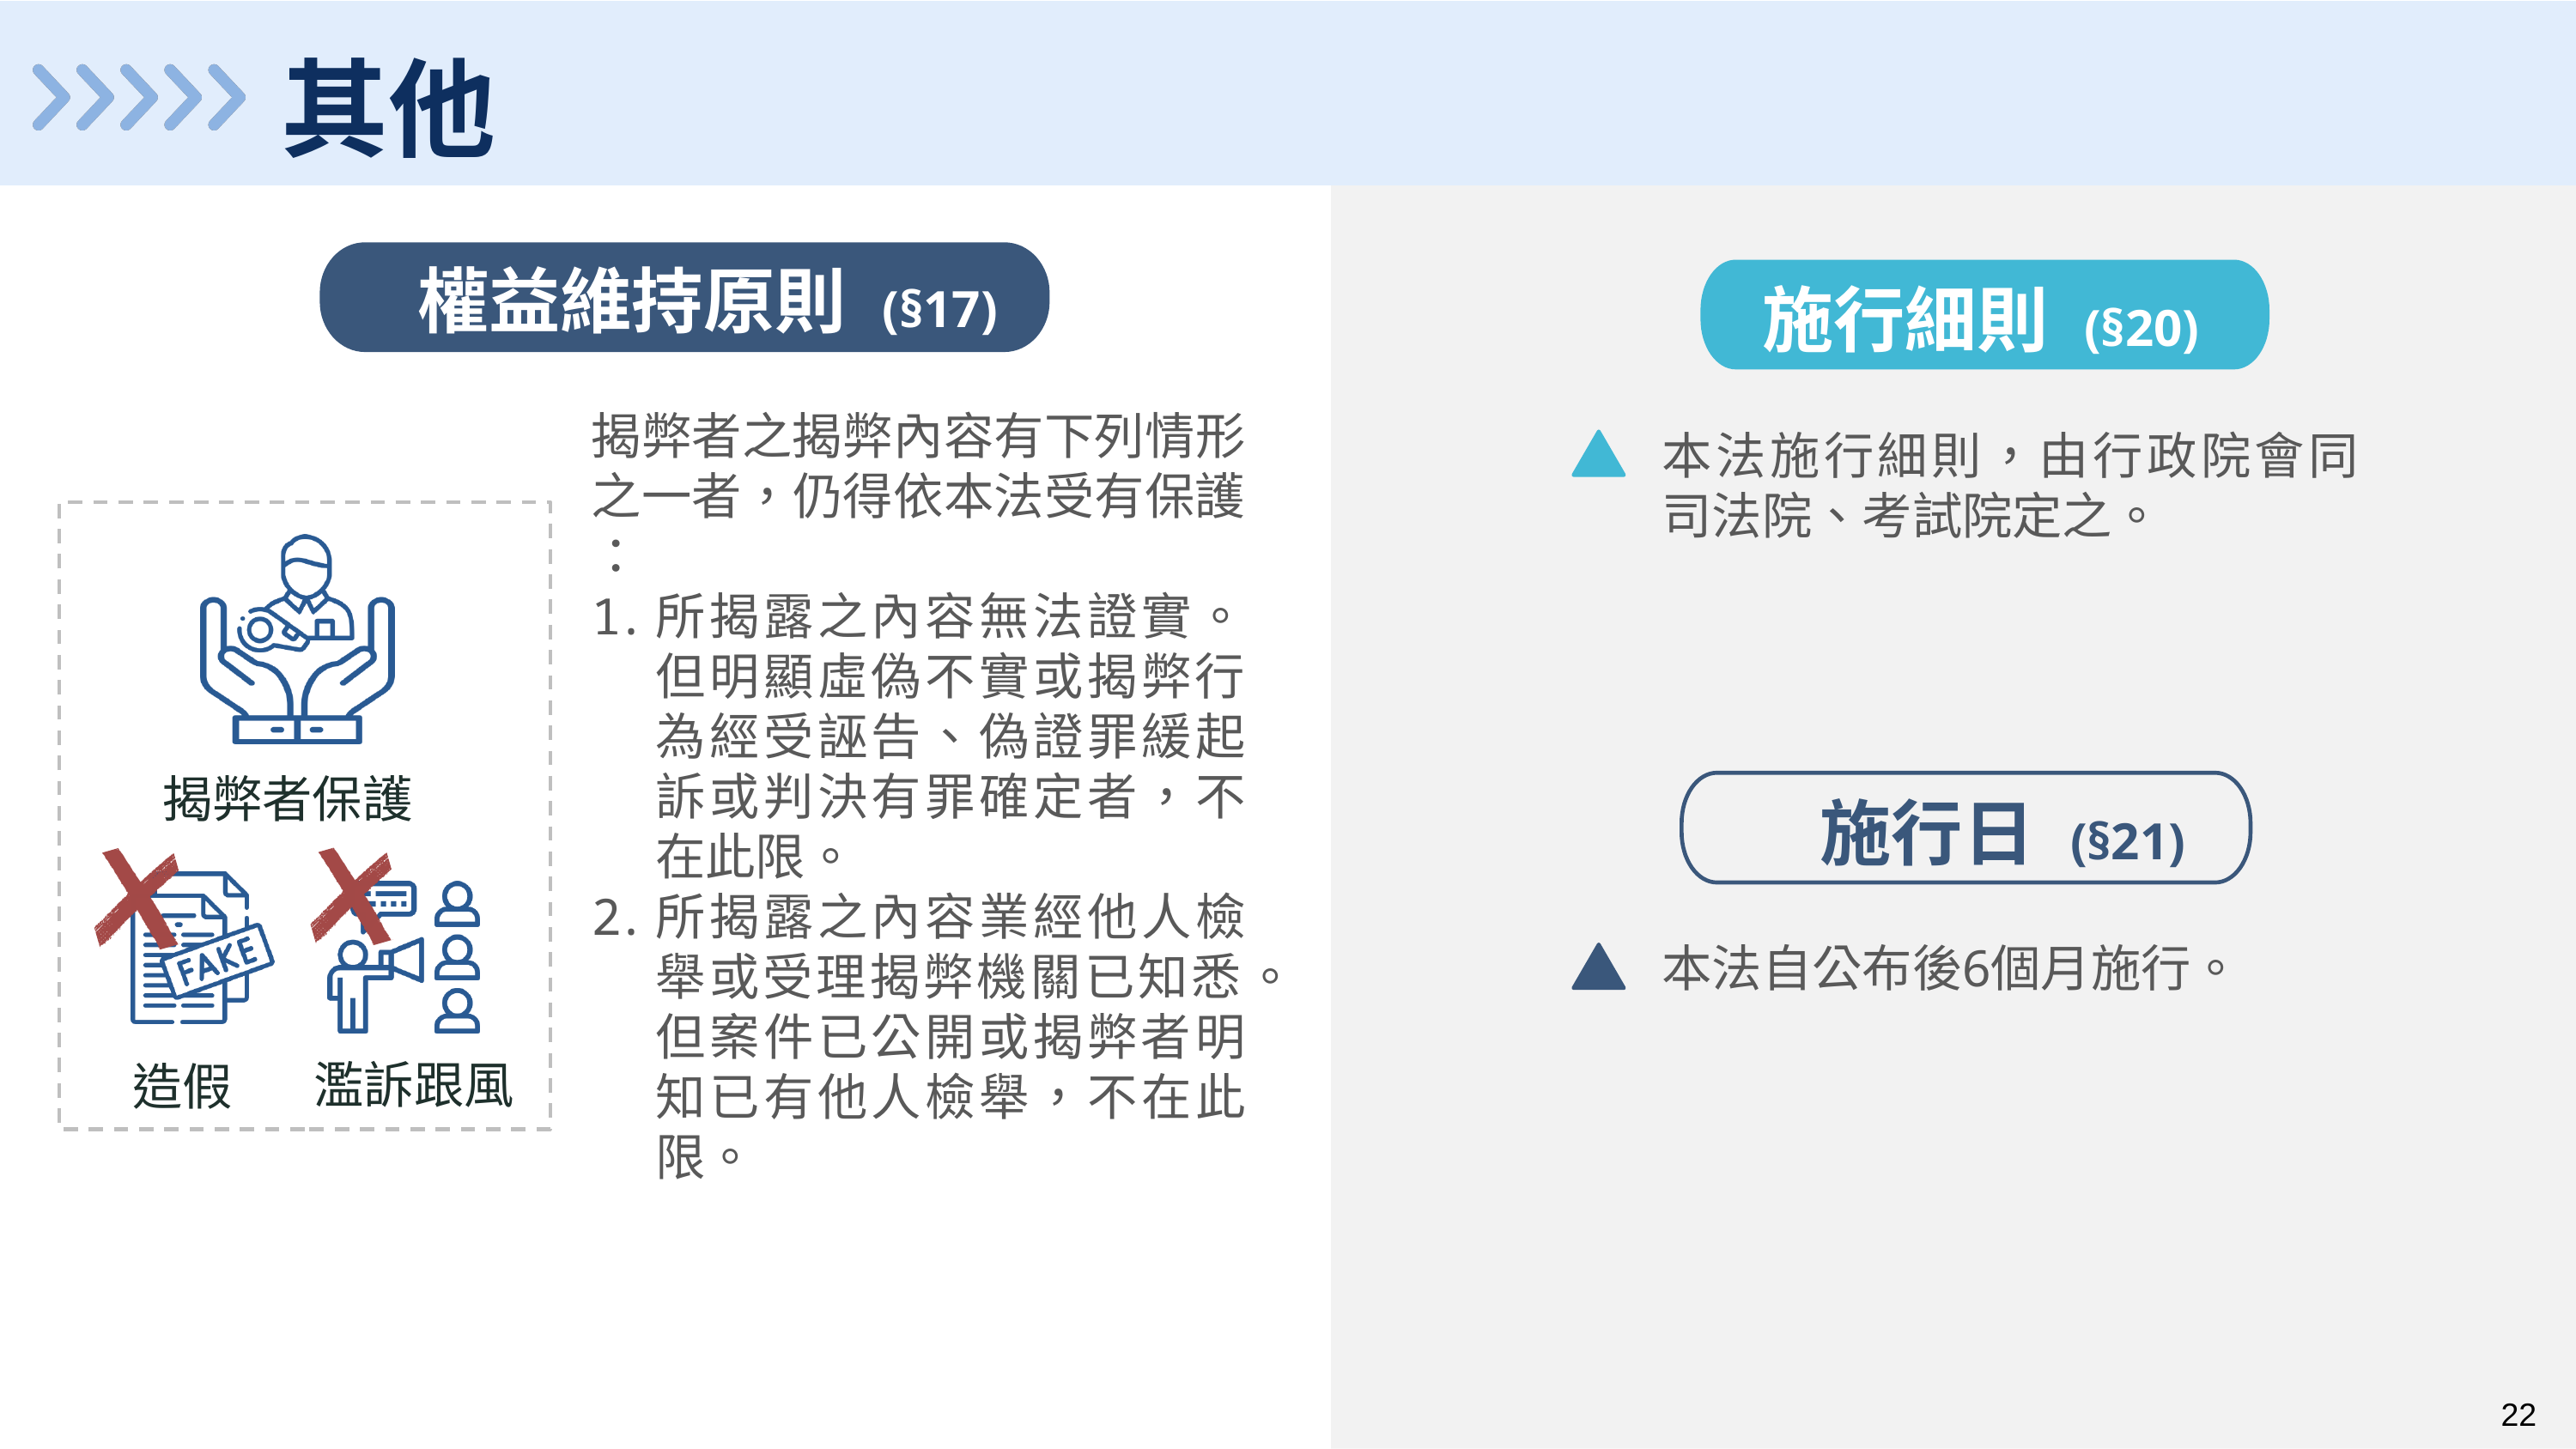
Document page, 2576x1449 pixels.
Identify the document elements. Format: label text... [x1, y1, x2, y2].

picture [327, 881, 480, 1034]
text_box 造假 [46, 1054, 319, 1115]
picture [125, 871, 279, 1024]
text_box 濫訴跟風 [278, 1053, 550, 1114]
picture [193, 534, 401, 749]
text_box 其他 [281, 33, 1621, 171]
text_box 本法自公布後6個月施行。 [1649, 931, 2372, 1004]
text_box [292, 834, 410, 961]
text_box 權益維持原則 (§17) [404, 249, 1011, 349]
text_box [319, 242, 1050, 353]
text_box 揭弊者之揭弊內容有下列情形之一者，仍得依本法受有保護 ： 所揭露之內容無法證實。但明顯虛偽不實或揭弊行為經受誣告、偽證罪緩起訴或判決有罪確定者，不在此限。 所揭露之內容業經他人檢舉或受理揭弊機關已知悉。但案件已公開或揭弊者明知已有他人檢舉，不在此限。 [578, 397, 1258, 1192]
text_box [0, 1, 2576, 1449]
text_box 施行日 (§21) [1807, 781, 2218, 881]
text_box 施行細則 (§20) [1749, 269, 2237, 368]
text_box [75, 834, 198, 966]
text_box <編號> [2488, 1387, 2576, 1440]
text_box 揭弊者保護 [149, 767, 427, 828]
text_box 本法施行細則，由行政院會同司法院、考試院定之。 [1649, 417, 2372, 551]
